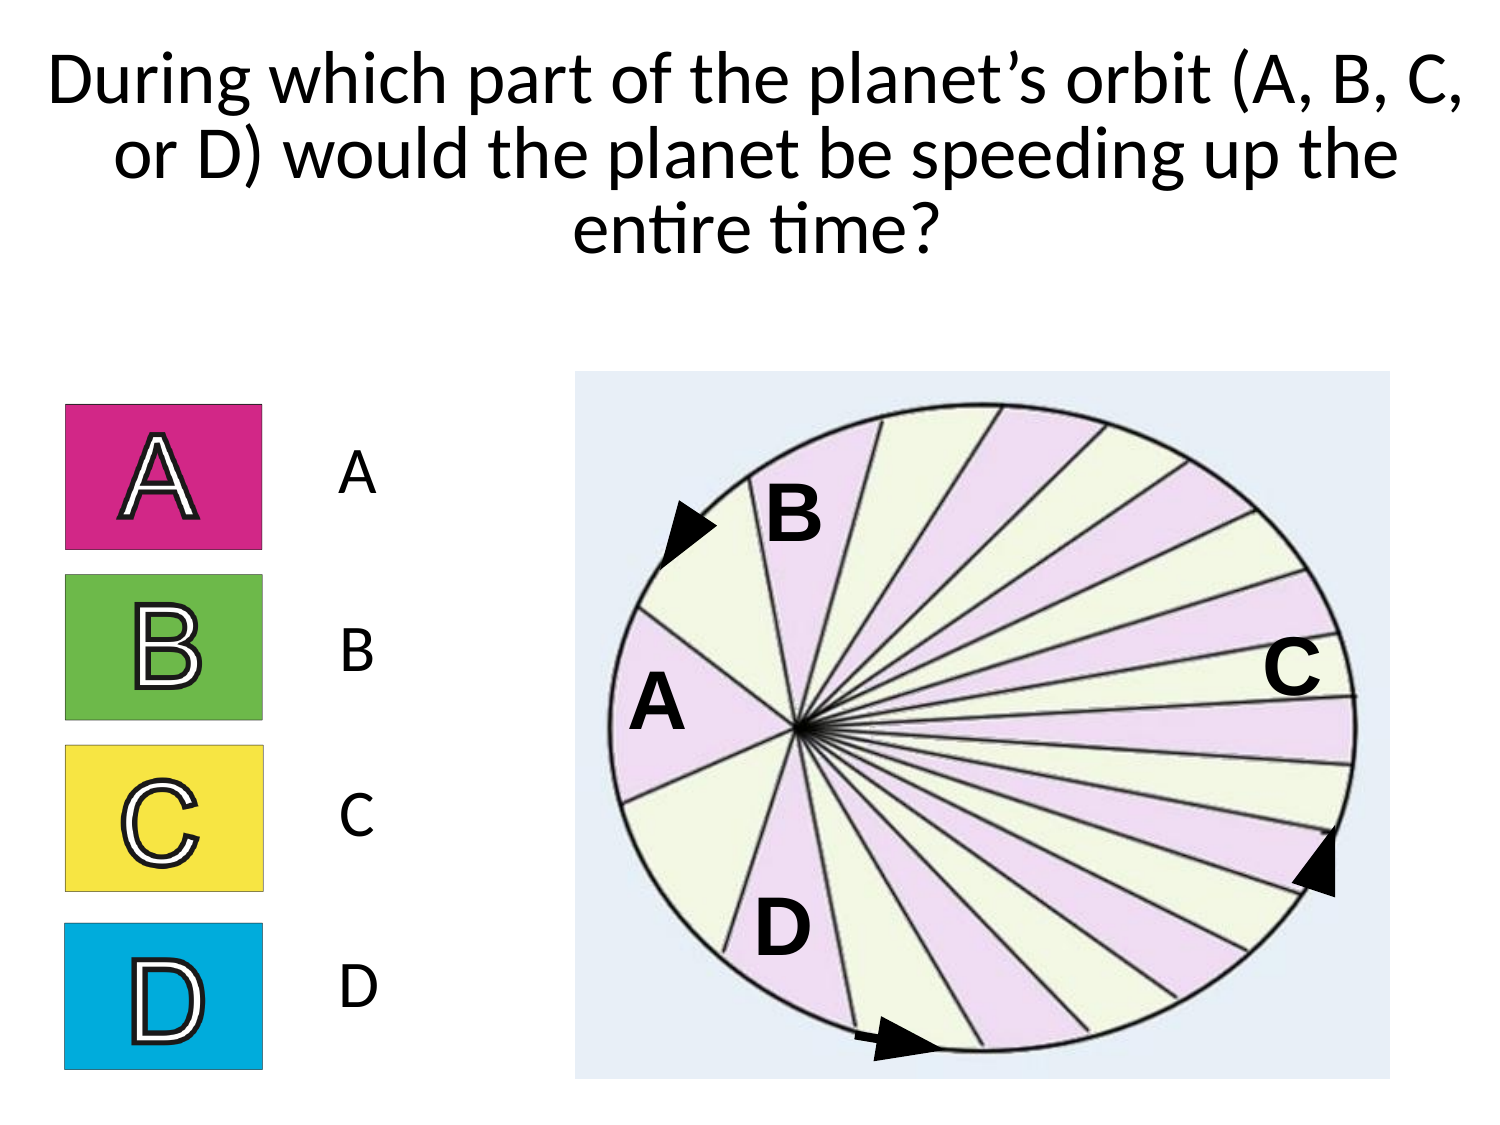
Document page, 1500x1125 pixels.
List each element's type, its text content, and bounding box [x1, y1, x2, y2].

text_box B [750, 458, 836, 582]
title During which part of the planet’s orbit (A, B, C, or D) would the planet be speeding up the entire time? [45, 28, 1471, 291]
text_box A [612, 647, 733, 771]
picture [63, 743, 265, 893]
picture [63, 921, 264, 1071]
text_box C [1247, 612, 1368, 737]
text_box D [324, 933, 395, 1029]
text_box C [325, 762, 391, 858]
picture [63, 401, 264, 552]
text_box A [324, 419, 393, 515]
text_box D [738, 873, 825, 997]
picture [63, 572, 264, 722]
text_box B [324, 597, 391, 692]
picture [575, 371, 1390, 1080]
